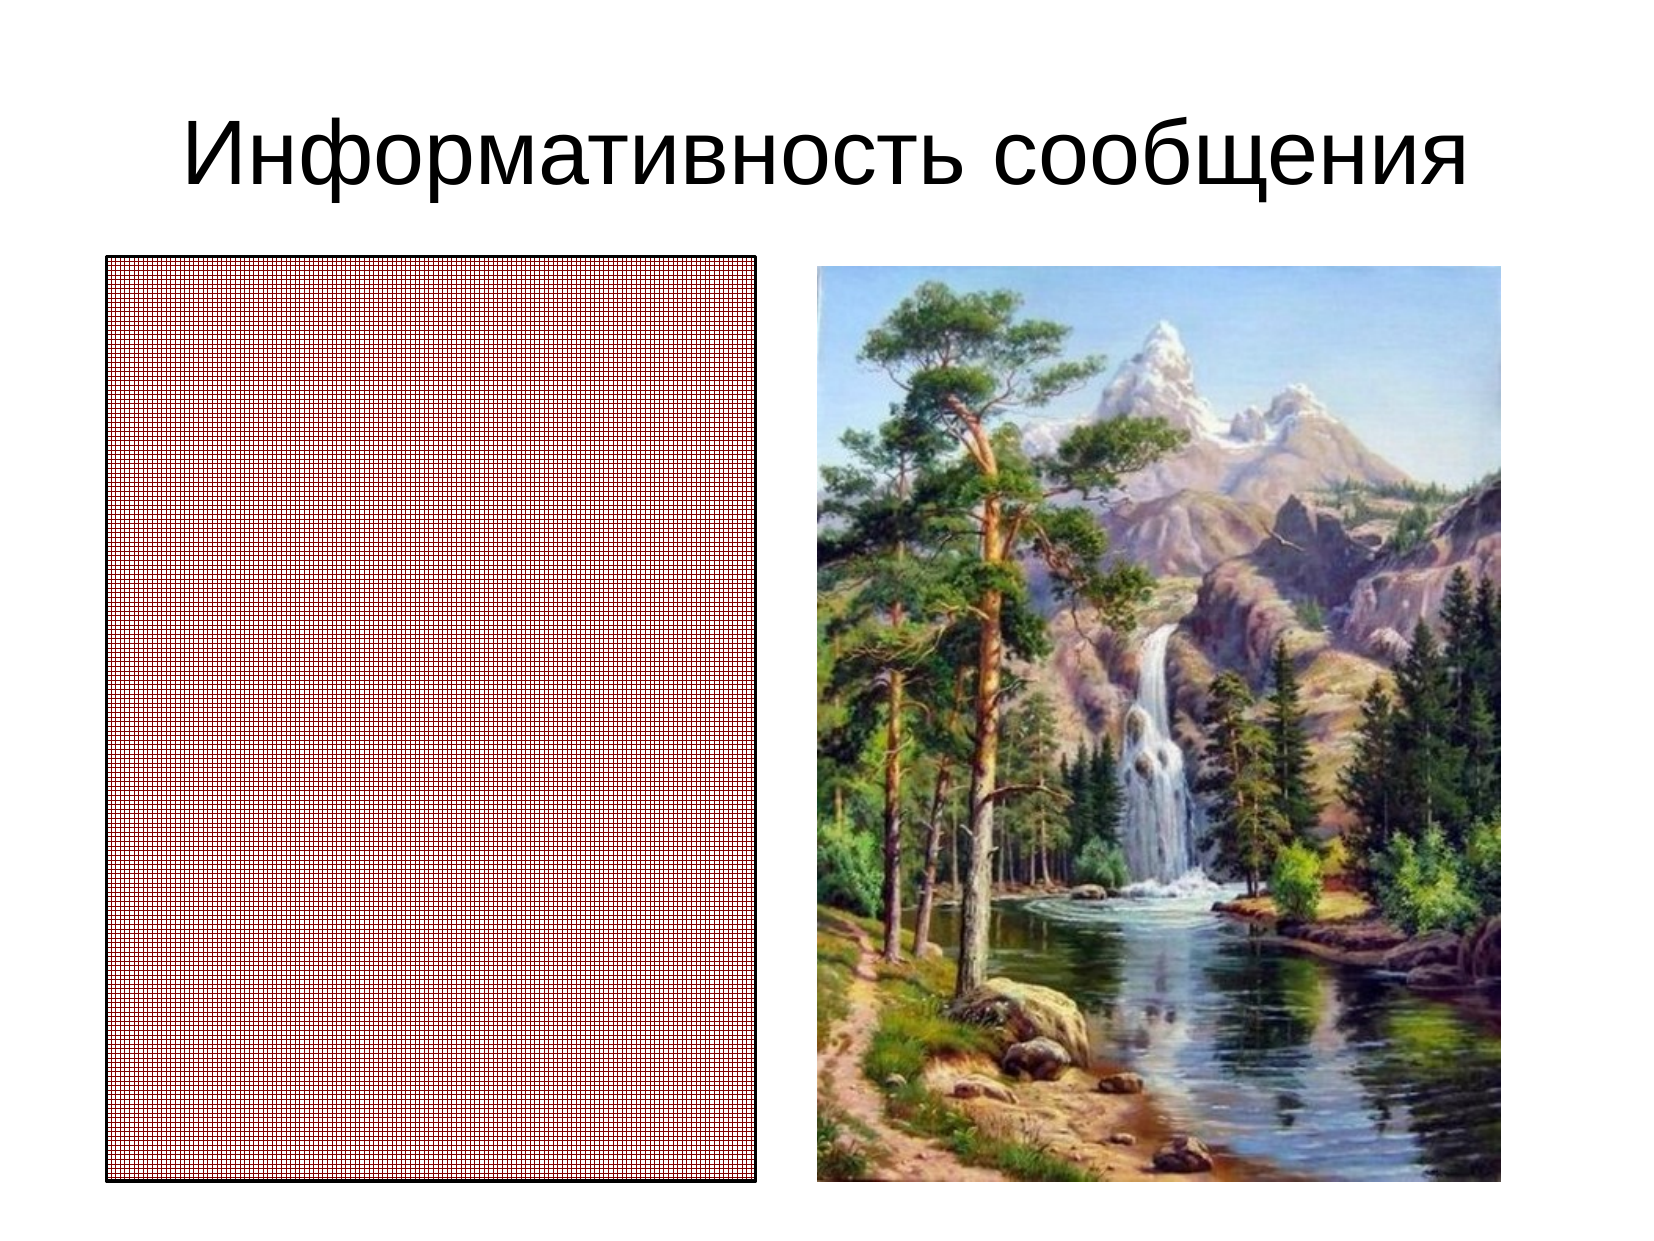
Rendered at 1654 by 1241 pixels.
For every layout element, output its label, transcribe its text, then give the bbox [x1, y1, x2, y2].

text_box [106, 256, 756, 1182]
picture [817, 266, 1501, 1182]
title Информативность сообщения [82, 49, 1571, 257]
